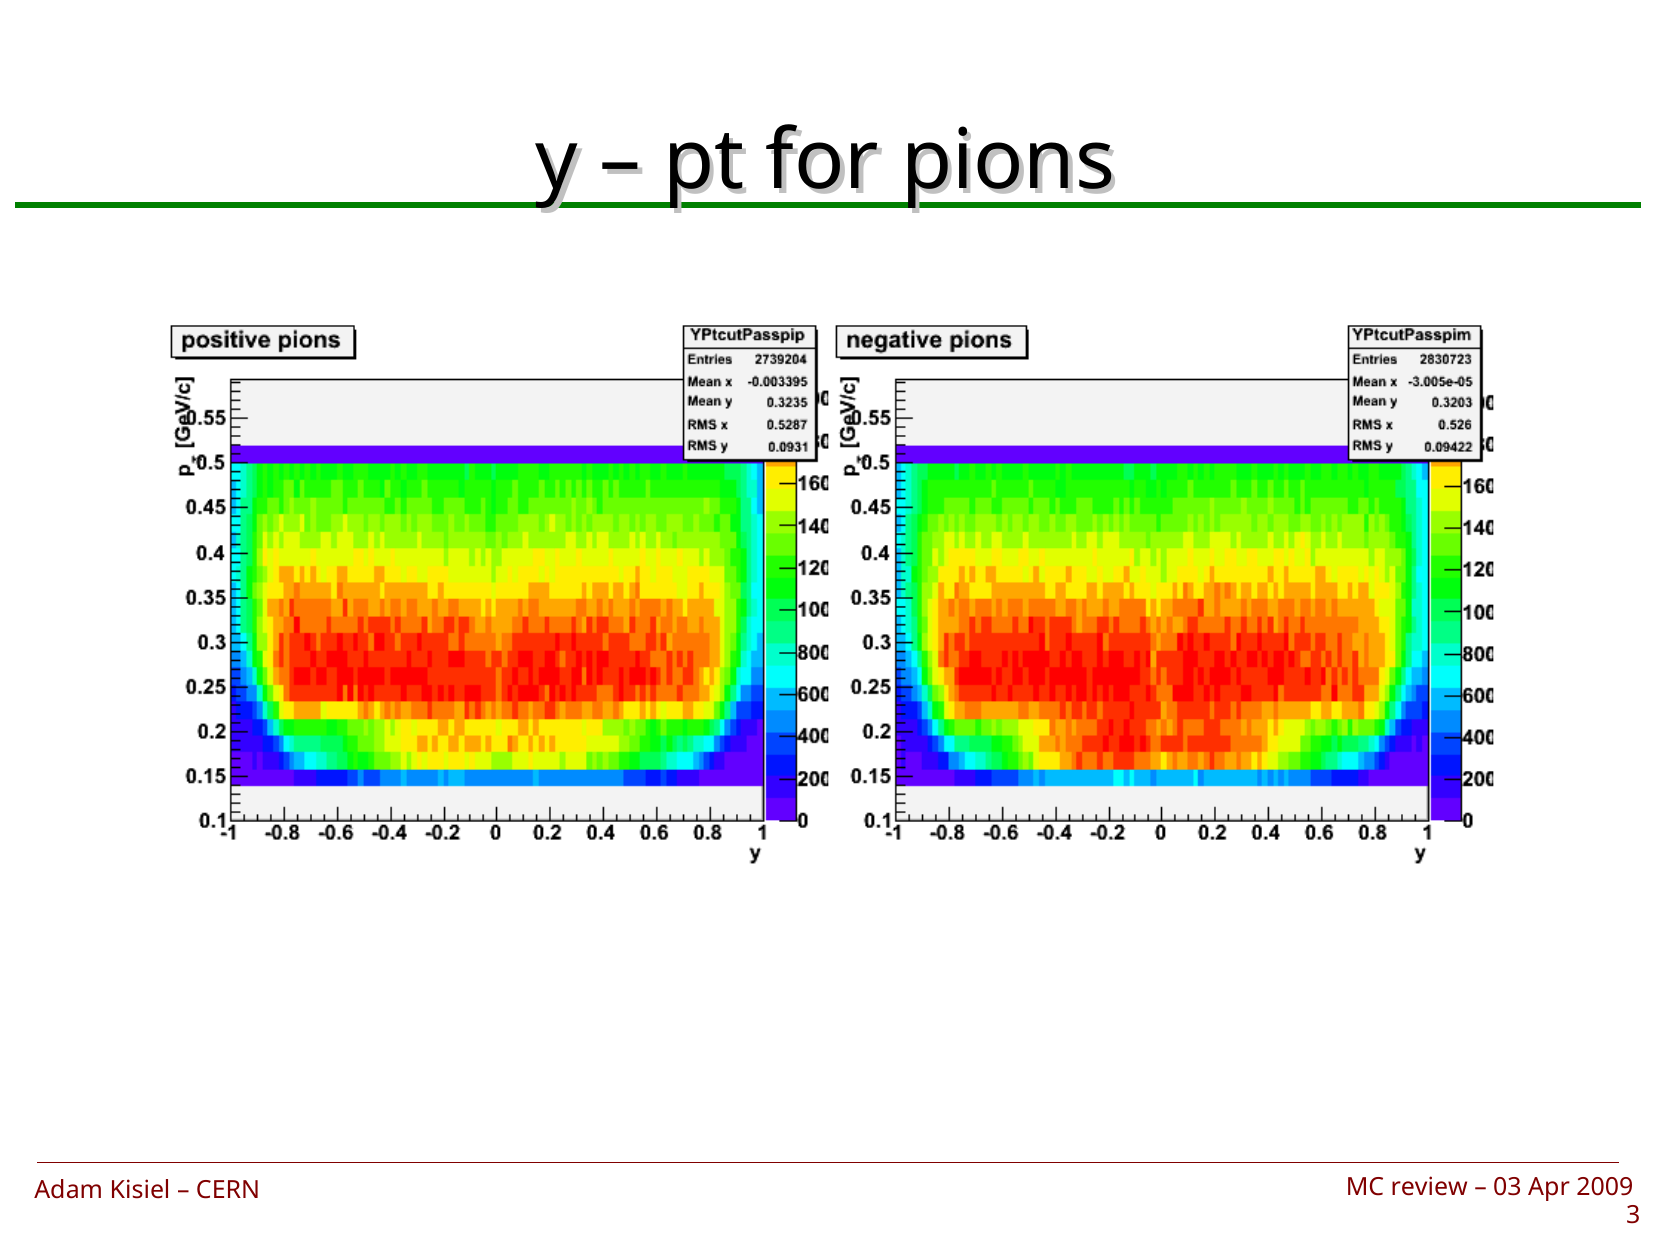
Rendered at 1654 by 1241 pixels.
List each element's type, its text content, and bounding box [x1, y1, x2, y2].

title y – pt for pions [119, 52, 1532, 261]
picture [165, 324, 1495, 877]
